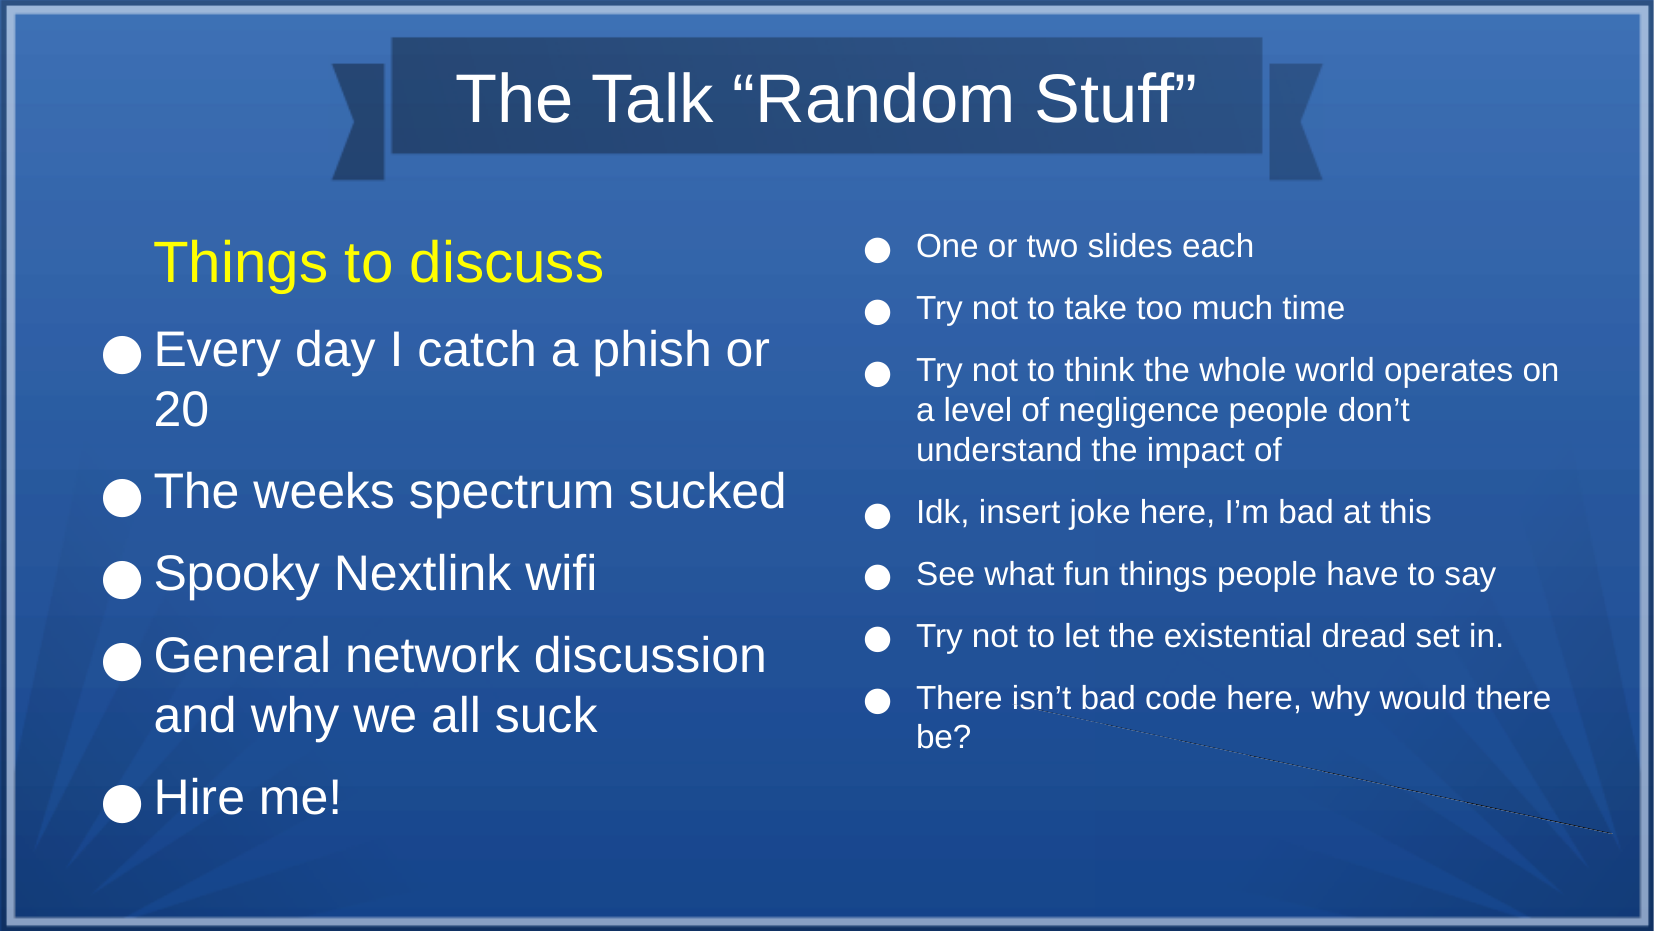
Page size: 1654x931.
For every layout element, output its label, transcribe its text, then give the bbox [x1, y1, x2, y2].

picture [0, 0, 1654, 931]
list Things to discuss Every day I catch a phish or 20 The weeks spectrum sucked Spooky Nextlink wifi General network discussion and why we all suck Hire me! [82, 224, 809, 848]
title The Talk “Random Stuff” [389, 35, 1264, 154]
list One or two slides each Try not to take too much time Try not to think the whole world operates on a level of negligence people don’t understand the impact of Idk, insert joke here, I’m bad at this See what fun things people have to say Try not to let the existential dread set in. There isn’t bad code here, why would there be? [845, 224, 1572, 848]
